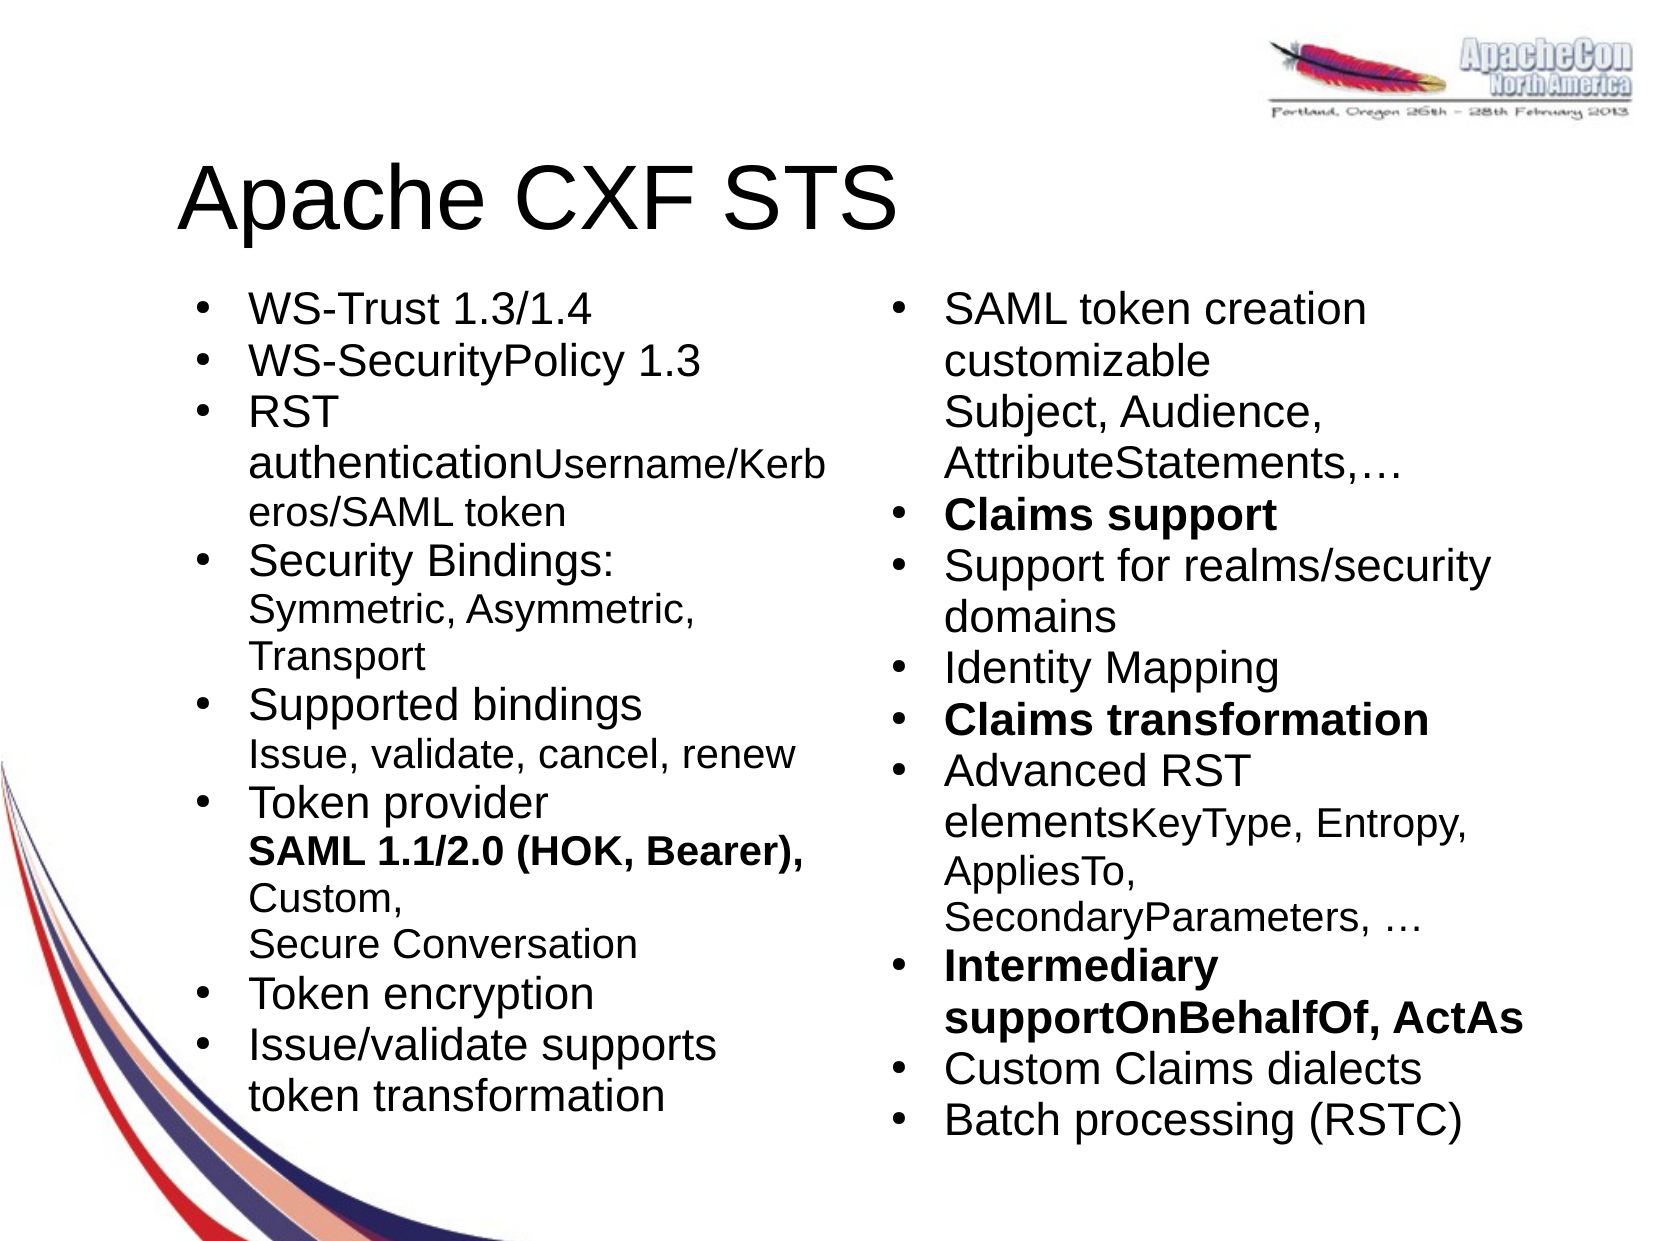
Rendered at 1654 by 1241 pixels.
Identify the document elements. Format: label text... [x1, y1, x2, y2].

title Apache CXF STS [177, 141, 1536, 254]
picture [0, 0, 1654, 1241]
list SAML token creation customizable Subject, Audience, AttributeStatements,… Claims support Support for realms/security domains Identity Mapping Claims transformation Advanced RST elementsKeyType, Entropy, AppliesTo, SecondaryParameters, … Intermediary supportOnBehalfOf, ActAs Custom Claims dialects Batch processing (RSTC) [873, 283, 1536, 1097]
list WS-Trust 1.3/1.4 WS-SecurityPolicy 1.3 RST authenticationUsername/Kerberos/SAML token Security Bindings: Symmetric, Asymmetric, Transport Supported bindings Issue, validate, cancel, renew Token provider SAML 1.1/2.0 (HOK, Bearer), Custom, Secure Conversation Token encryption Issue/validate supports token transformation [177, 283, 840, 1118]
